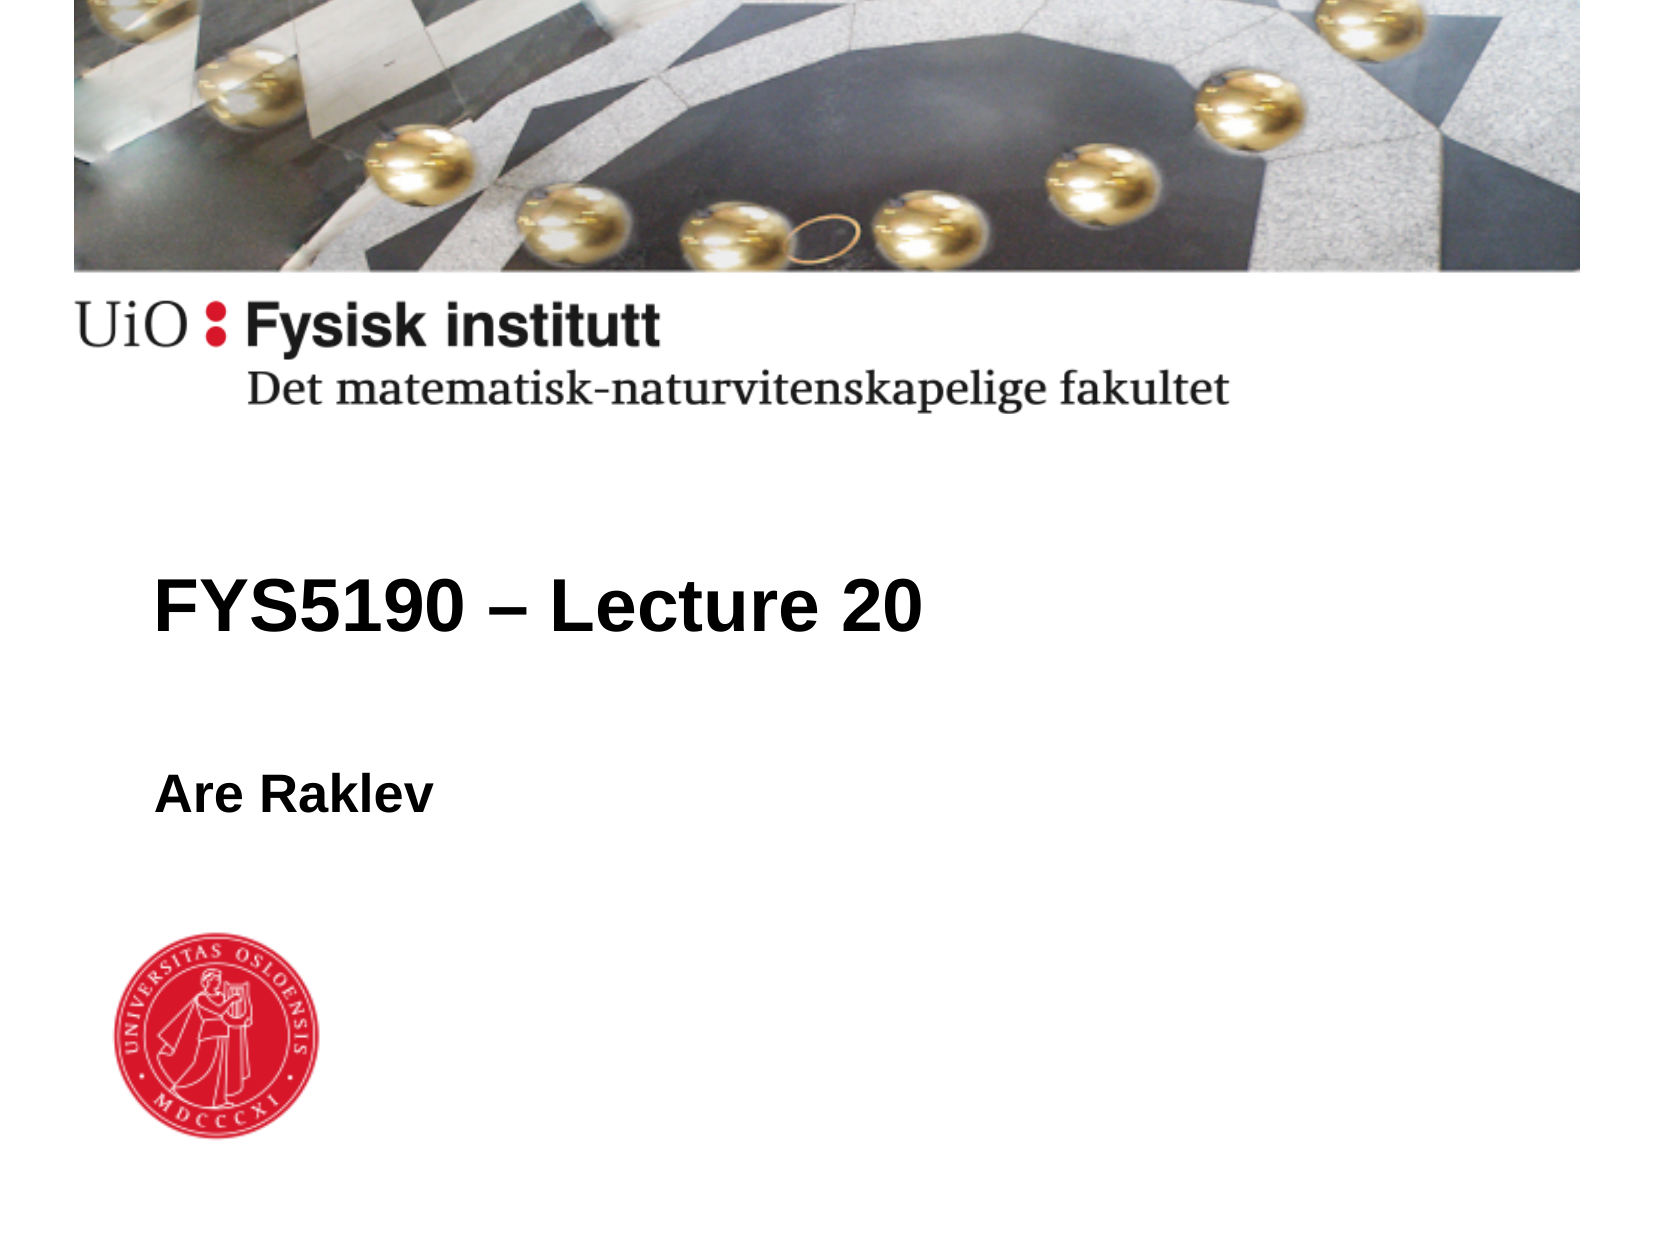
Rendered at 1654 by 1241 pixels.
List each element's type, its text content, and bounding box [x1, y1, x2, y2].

picture [109, 927, 326, 1147]
subtitle FYS5190 – Lecture 20 [153, 545, 1463, 666]
title Are Raklev [153, 725, 1500, 862]
picture [72, 292, 1238, 420]
picture [74, 0, 1580, 280]
